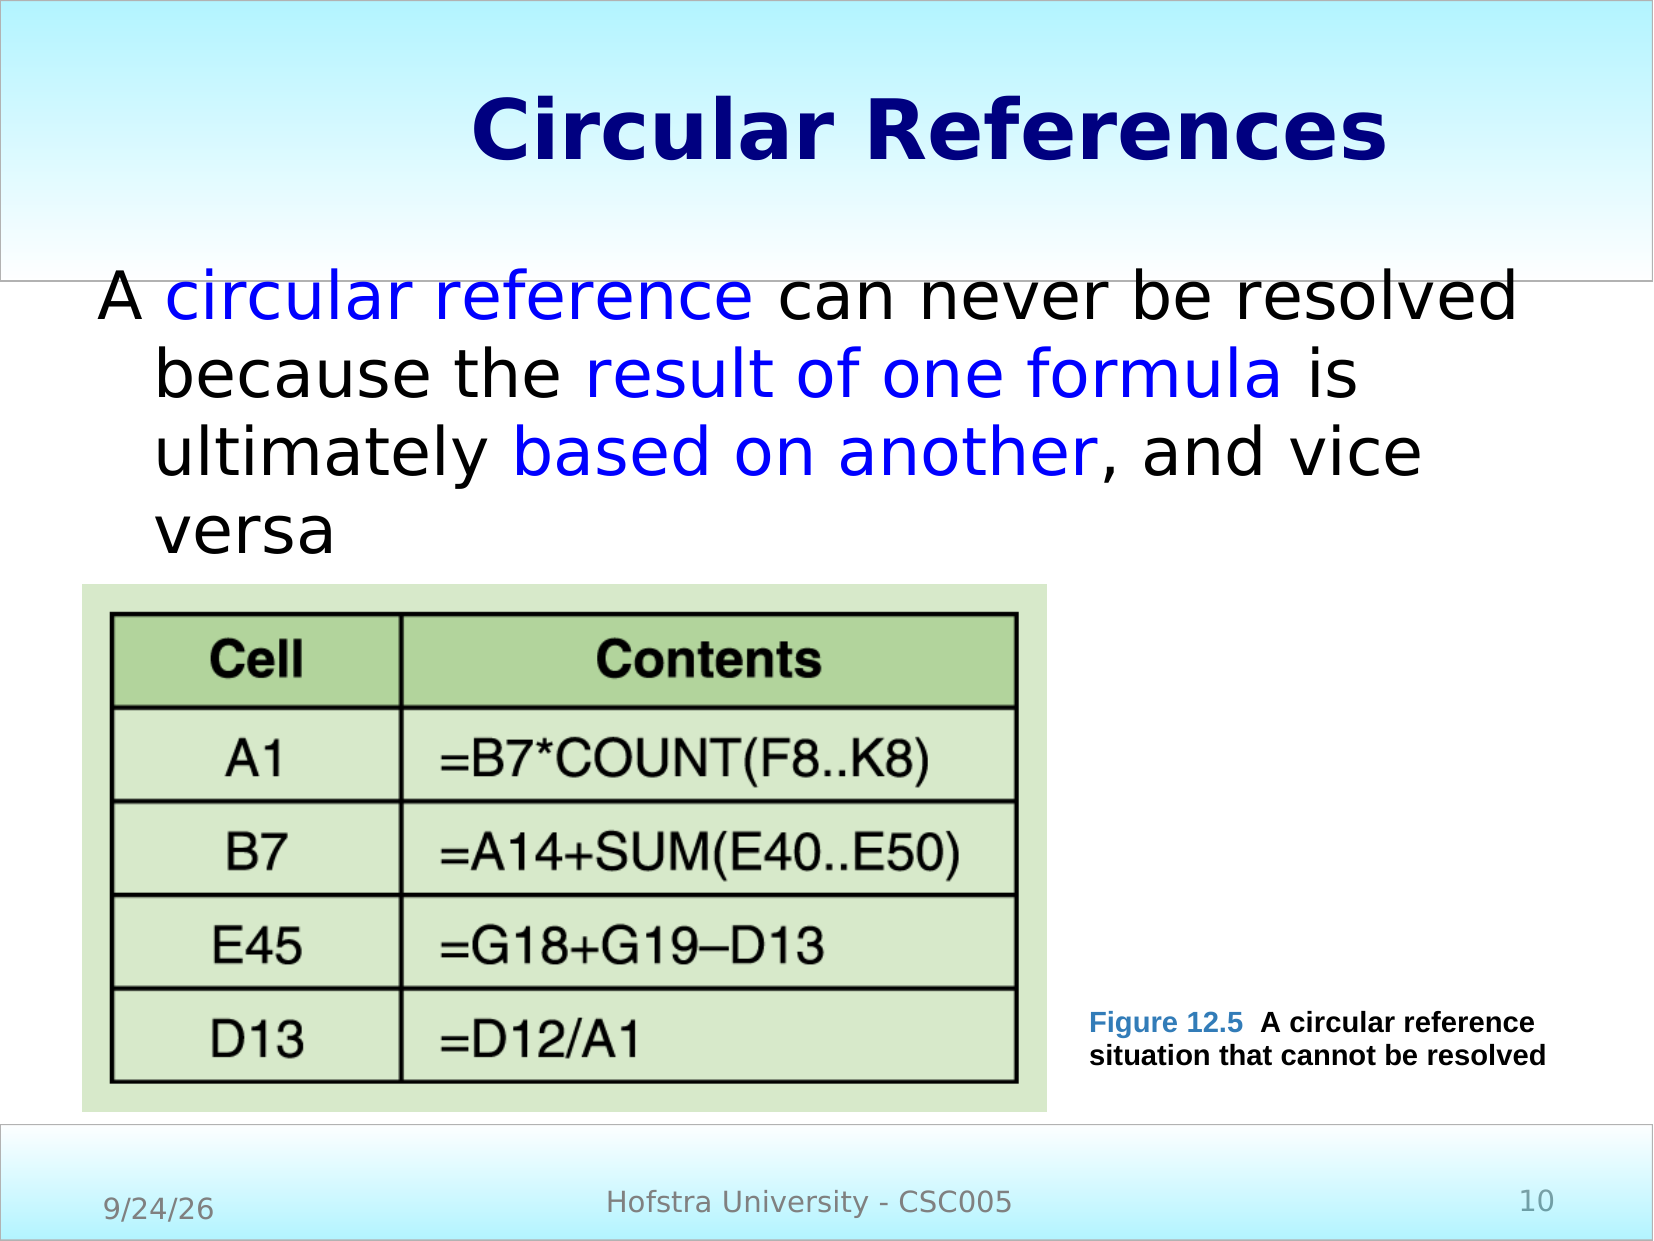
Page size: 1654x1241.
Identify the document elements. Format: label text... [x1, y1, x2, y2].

picture [82, 584, 1047, 1112]
text_box Figure 12.5 A circular reference situation that cannot be resolved [1074, 998, 1571, 1080]
title Circular References [247, 27, 1612, 235]
list A circular reference can never be resolved because the result of one formula is ultimately based on another, and vice versa [82, 250, 1612, 1078]
